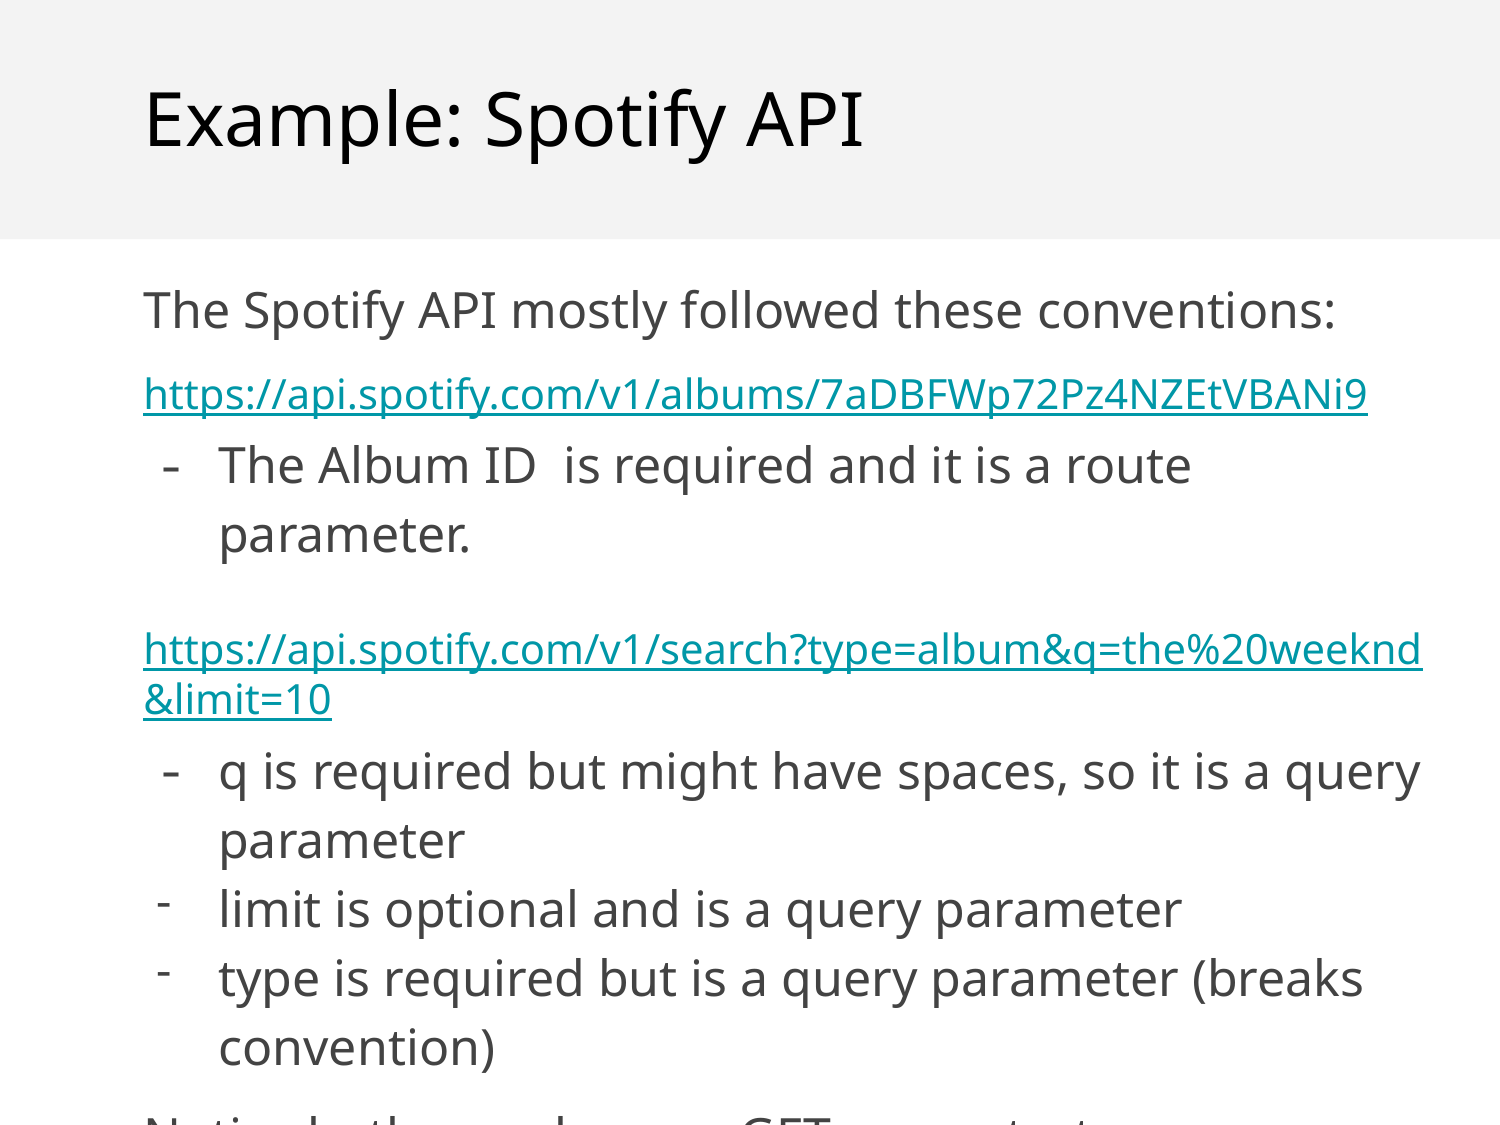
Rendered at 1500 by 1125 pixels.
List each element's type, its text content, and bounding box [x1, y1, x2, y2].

list The Spotify API mostly followed these conventions: https://api.spotify.com/v1/albums/7aDBFWp72Pz4NZEtVBANi9 The Album ID is required and it is a route parameter. https://api.spotify.com/v1/search?type=album&q=the%20weeknd&limit=10 q is required but might have spaces, so it is a query parameter limit is optional and is a query parameter type is required but is a query parameter (breaks convention) Notice both searches are GET requests, too [128, 254, 1447, 1100]
title Example: Spotify API [128, 56, 1372, 183]
